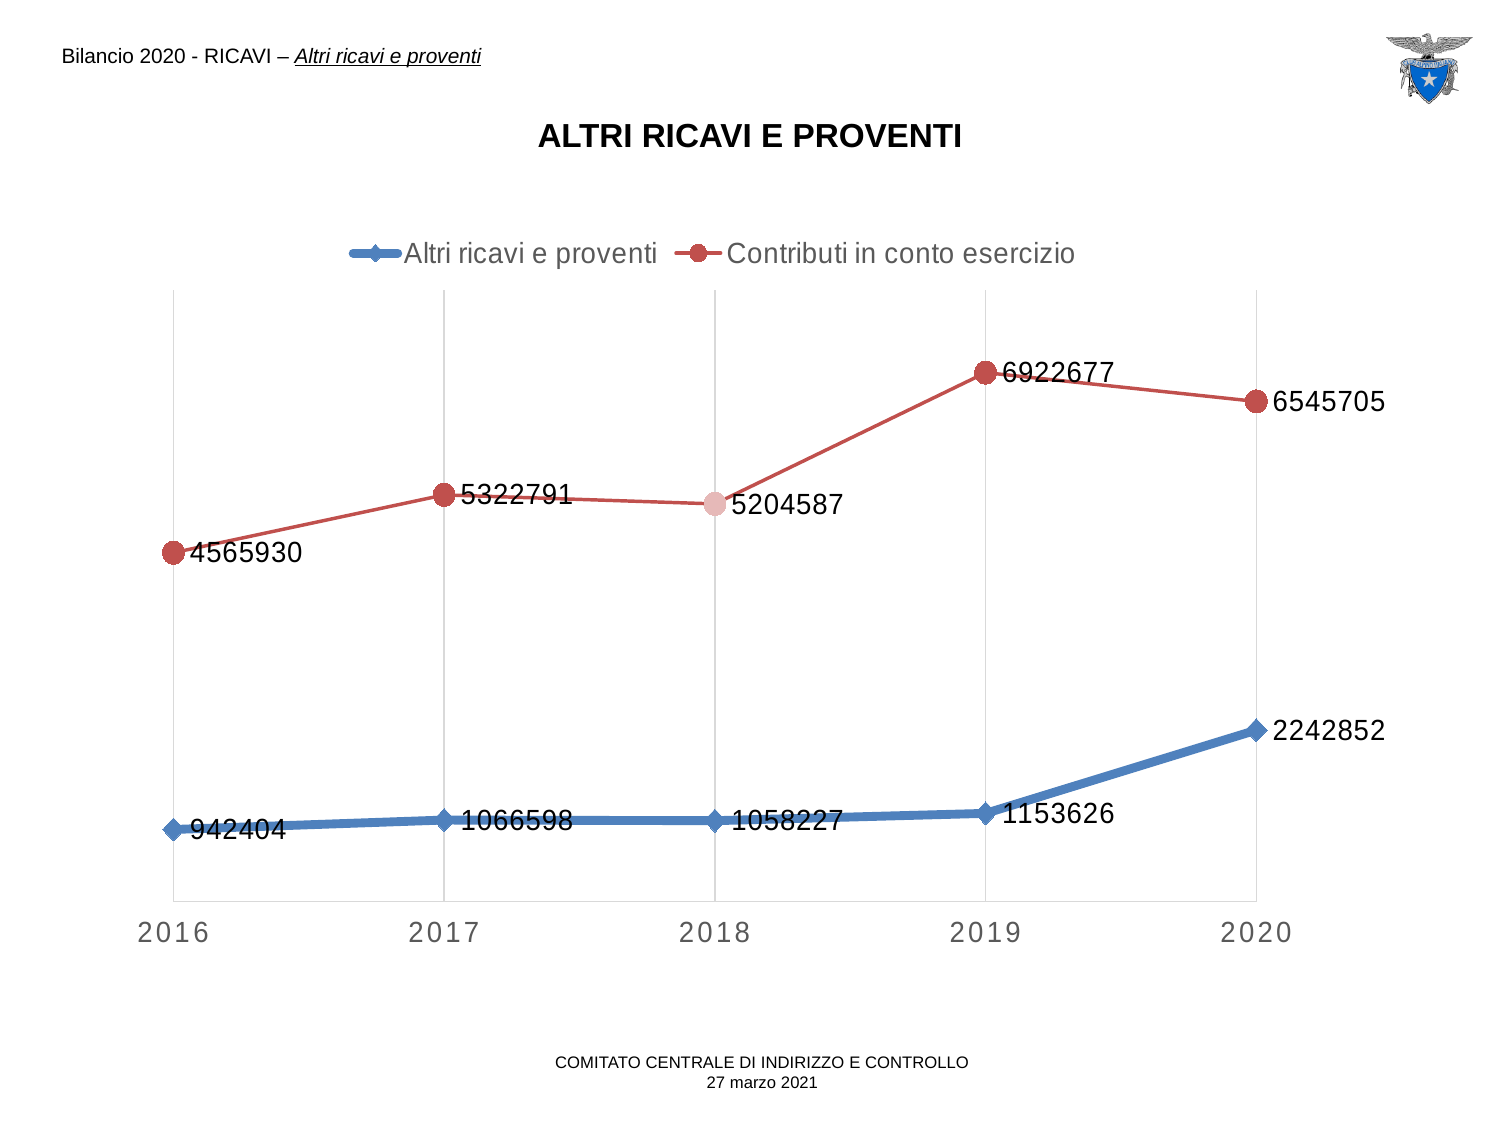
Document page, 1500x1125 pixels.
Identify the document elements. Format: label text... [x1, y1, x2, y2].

picture [1382, 29, 1477, 112]
text_box ALTRI RICAVI E PROVENTI [260, 106, 1240, 148]
text_box COMITATO CENTRALE DI INDIRIZZO E CONTROLLO 27 marzo 2021 [278, 1044, 1247, 1101]
chart [113, 219, 1387, 965]
text_box Bilancio 2020 - RICAVI – Altri ricavi e proventi [46, 35, 715, 76]
